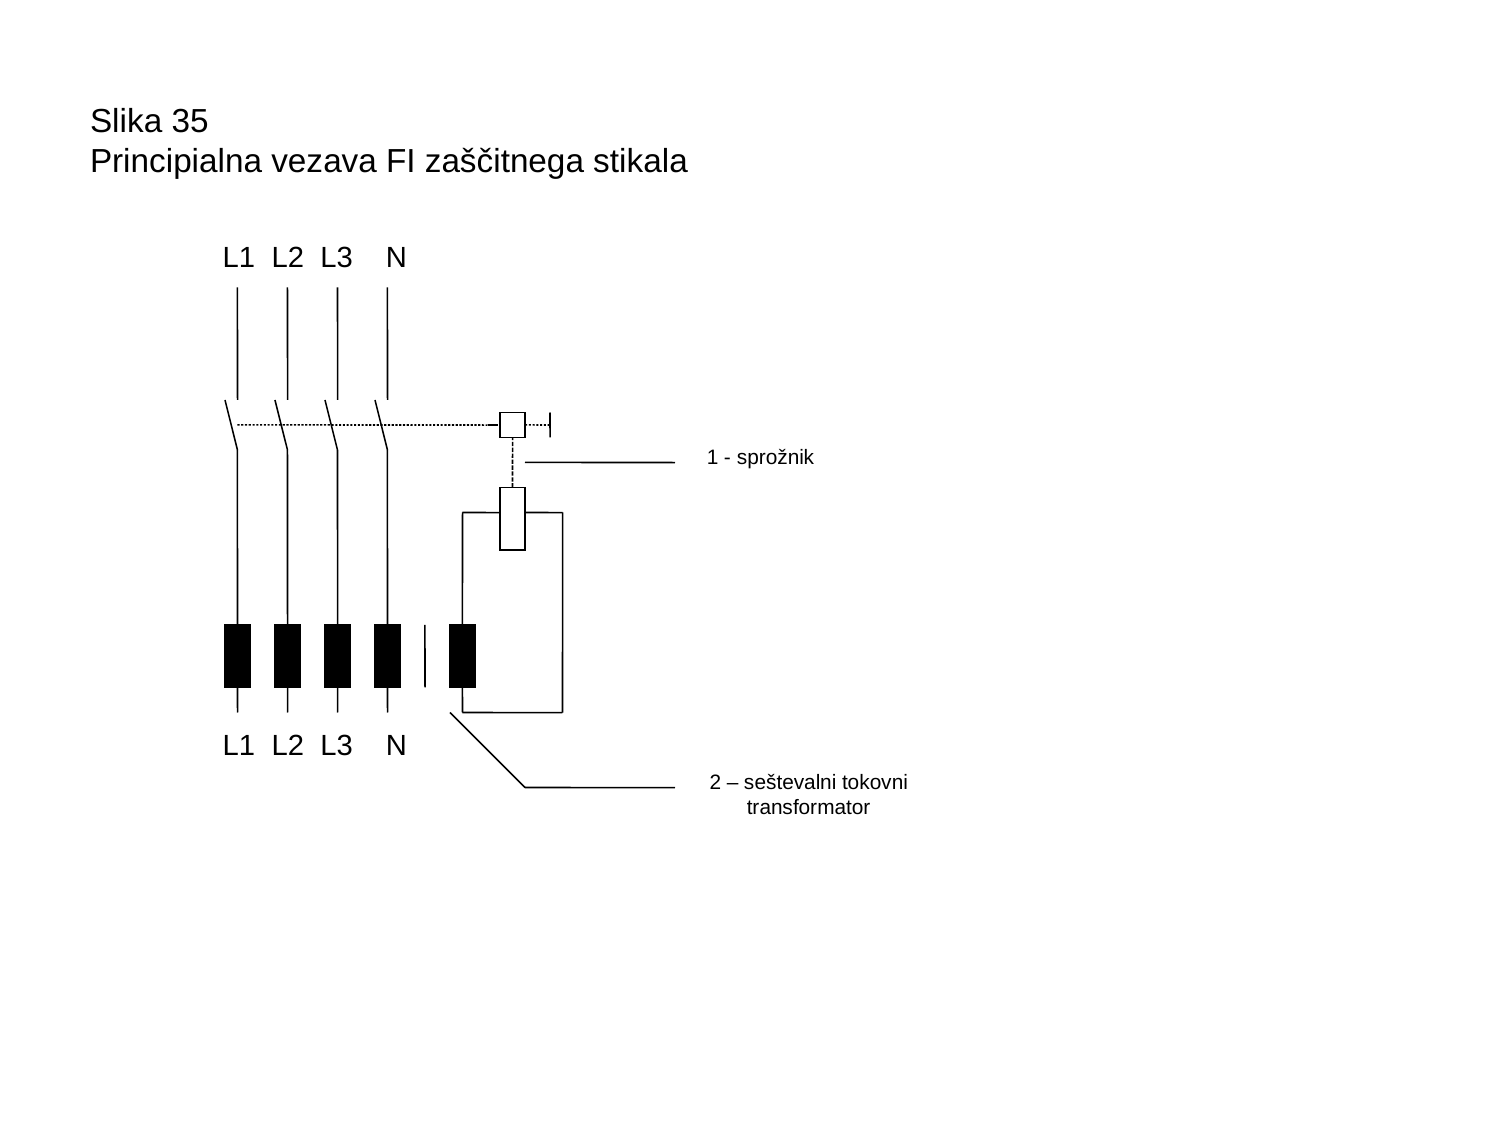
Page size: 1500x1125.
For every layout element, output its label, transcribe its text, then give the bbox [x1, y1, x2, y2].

text_box L1 L2 L3 N [174, 237, 463, 275]
text_box L1 L2 L3 N [174, 725, 463, 763]
text_box 1 - sprožnik [674, 437, 825, 475]
title Slika 35 Principialna vezava FI zaščitnega stikala [75, 45, 1425, 233]
text_box [375, 624, 400, 688]
text_box [324, 624, 350, 688]
text_box [450, 624, 475, 688]
text_box 2 – seštevalni tokovni transformator [624, 762, 975, 825]
text_box [225, 624, 250, 688]
text_box [275, 624, 300, 688]
